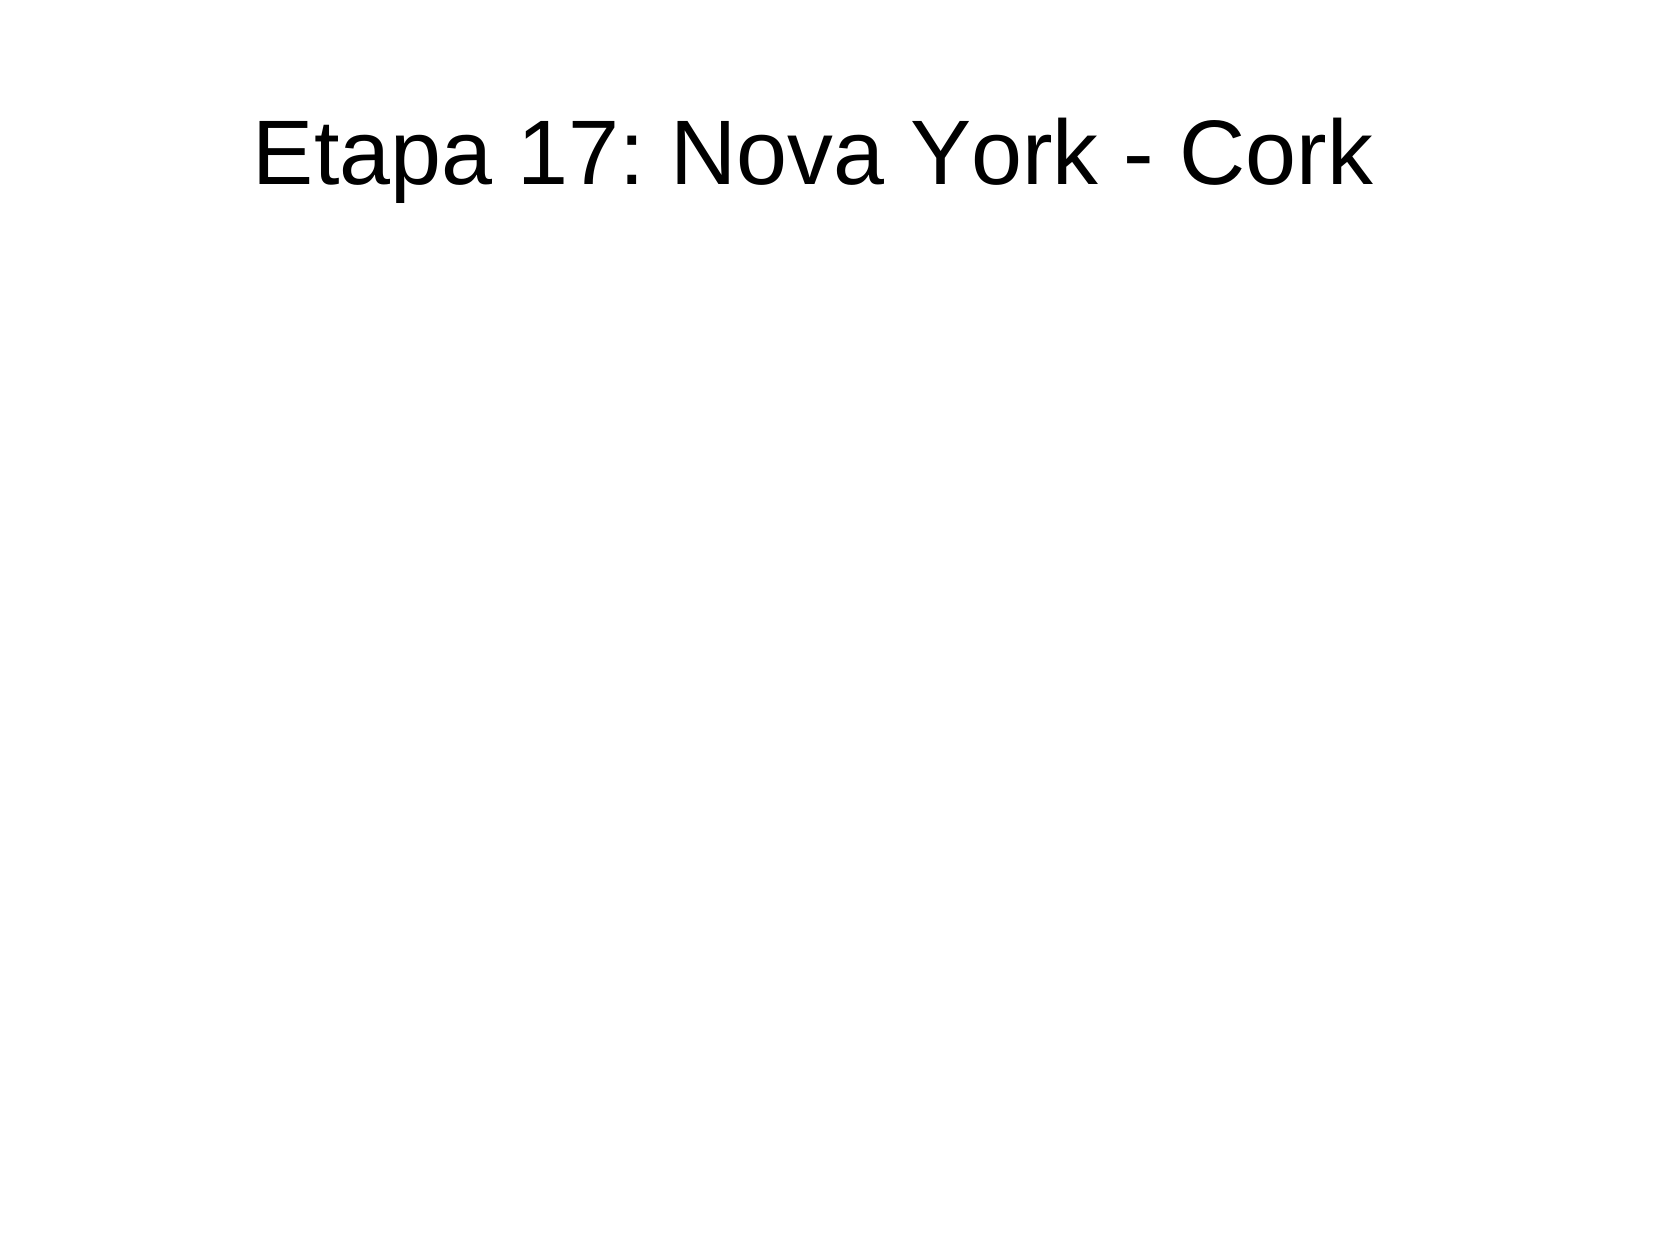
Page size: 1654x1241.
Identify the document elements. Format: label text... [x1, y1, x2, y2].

title Etapa 17: Nova York - Cork [82, 49, 1571, 257]
